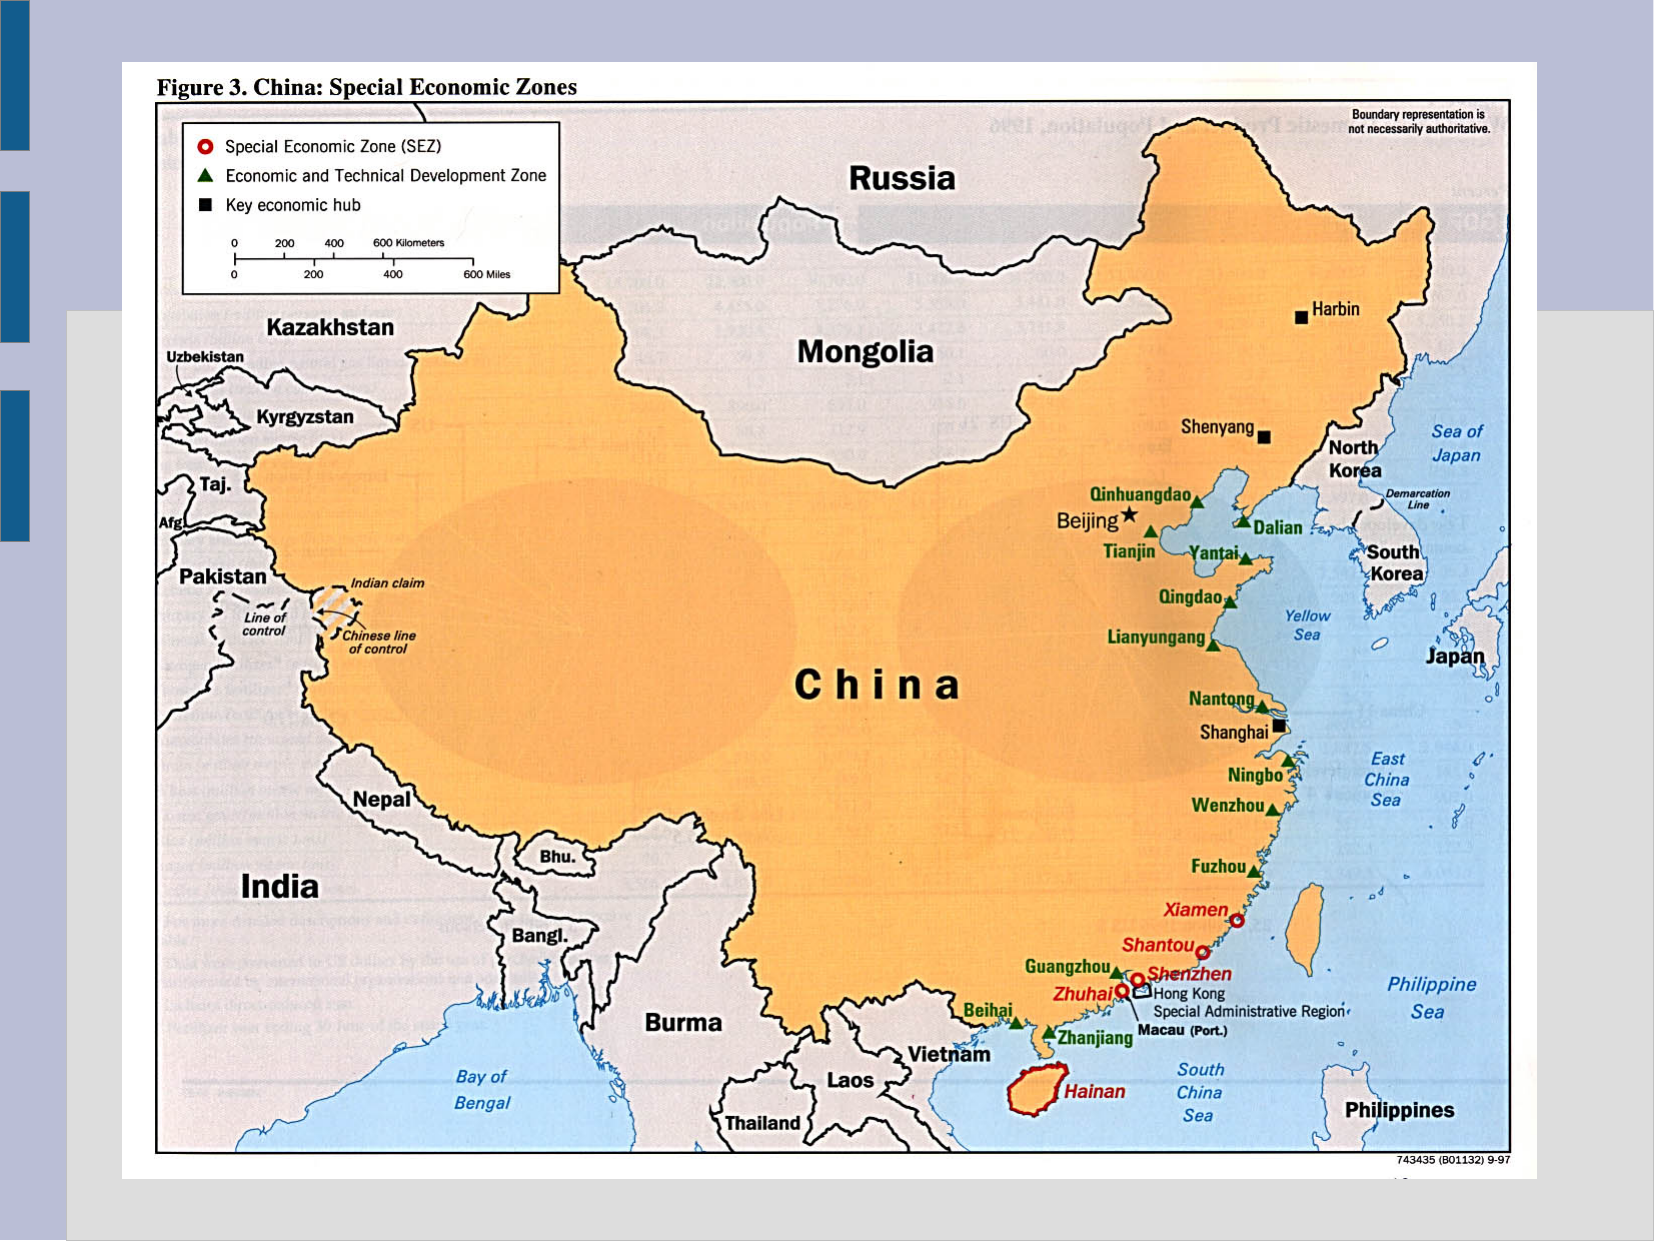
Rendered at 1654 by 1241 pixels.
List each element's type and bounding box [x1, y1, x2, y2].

picture [122, 62, 1537, 1179]
